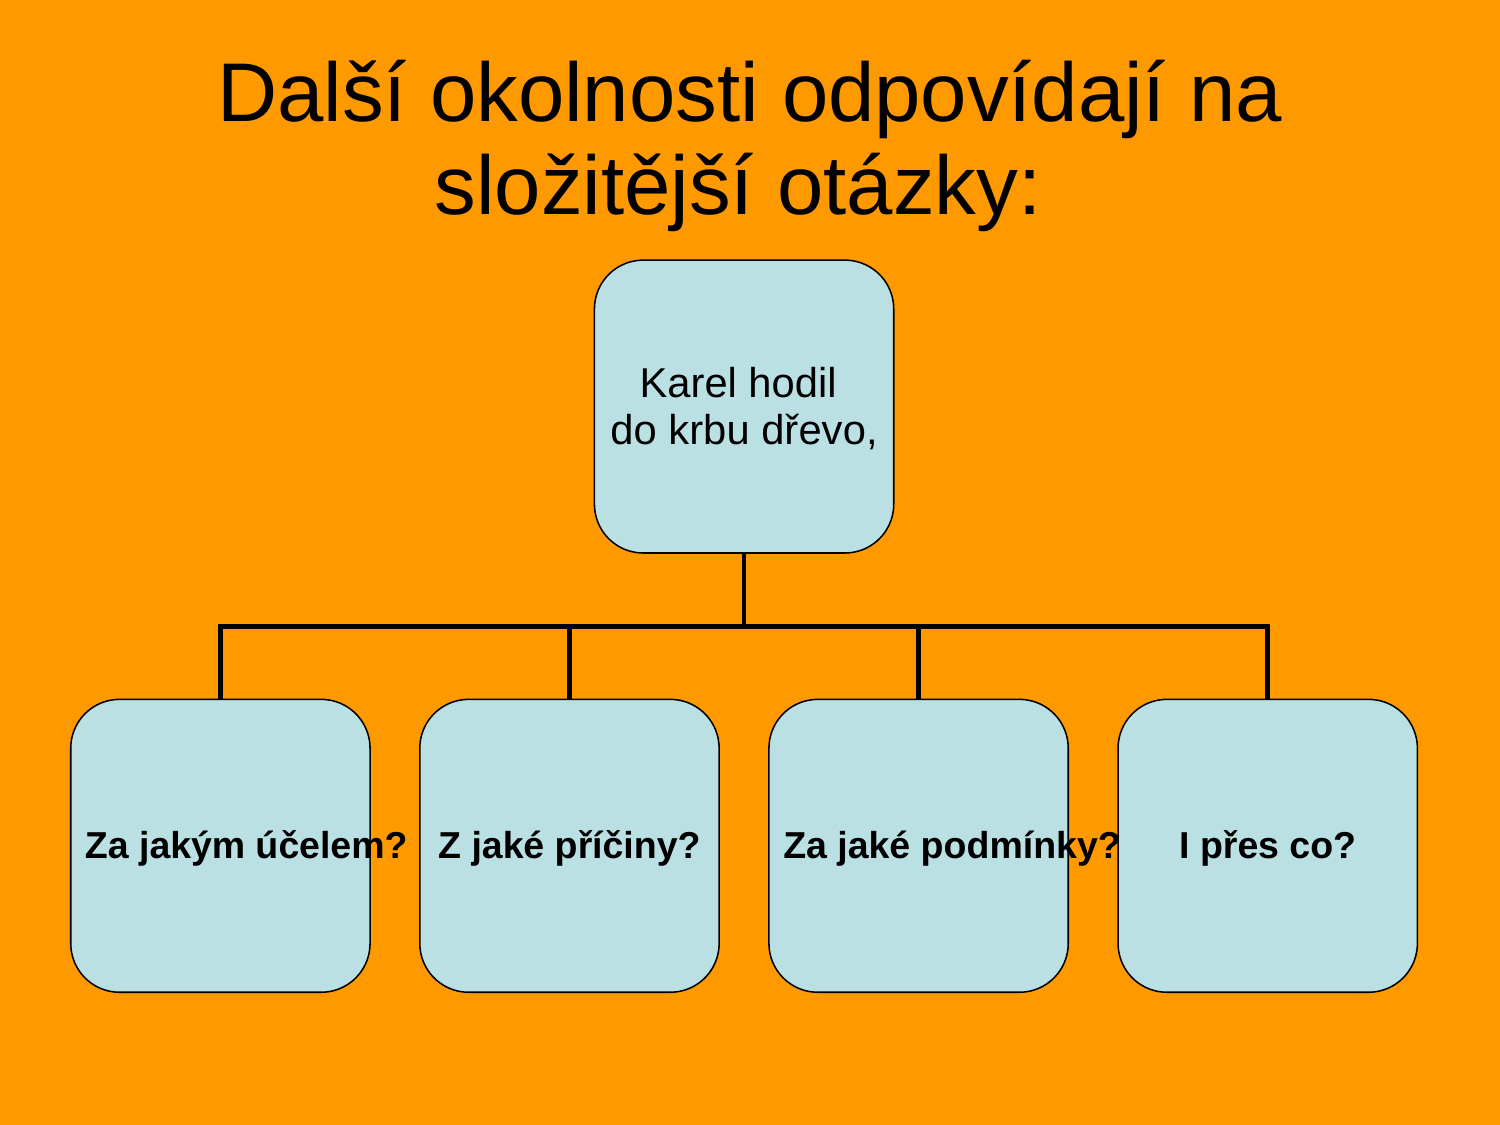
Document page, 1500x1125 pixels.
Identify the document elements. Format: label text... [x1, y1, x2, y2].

text_box Za jakým účelem? [70, 699, 371, 993]
text_box Za jaké podmínky? [768, 699, 1069, 993]
title Další okolnosti odpovídají na složitější otázky: [75, 31, 1426, 247]
text_box Z jaké příčiny? [419, 699, 720, 993]
text_box Karel hodil do krbu dřevo, [594, 260, 894, 553]
text_box I přes co? [1118, 699, 1418, 993]
